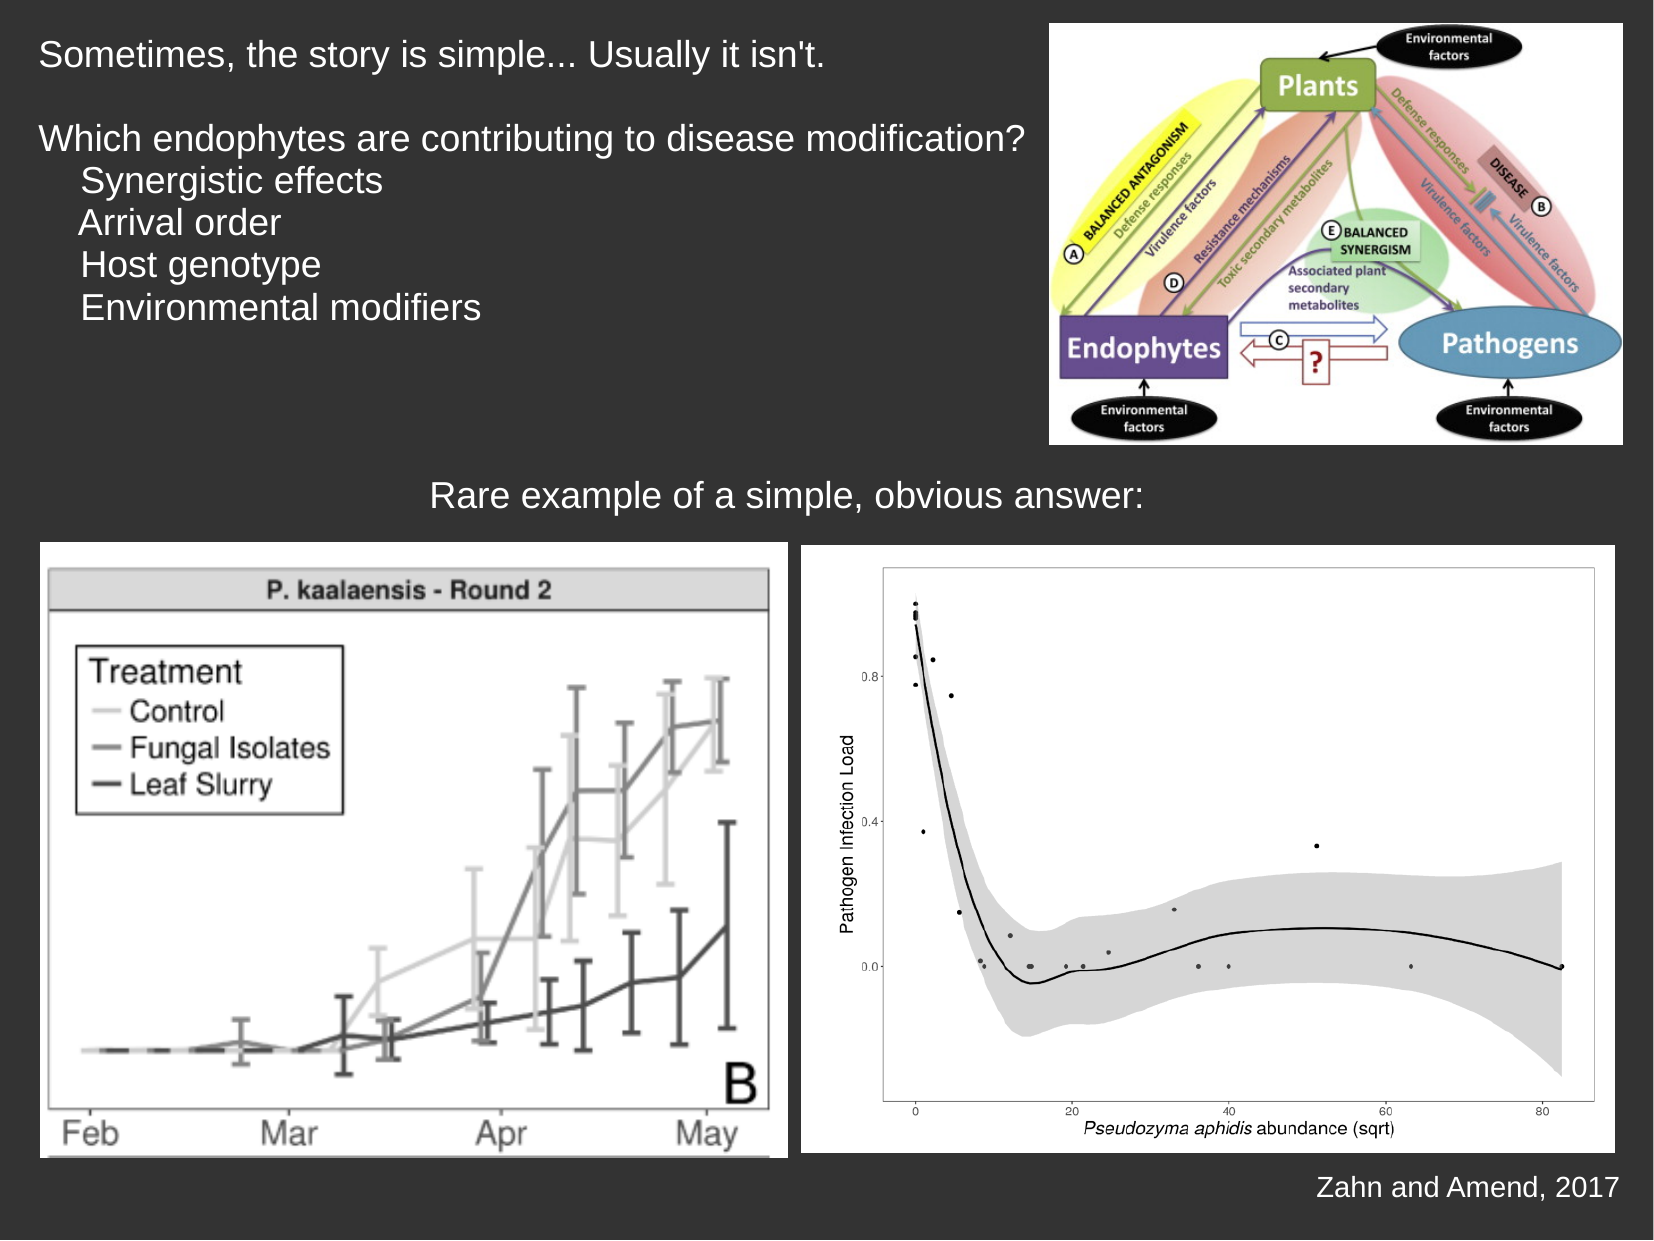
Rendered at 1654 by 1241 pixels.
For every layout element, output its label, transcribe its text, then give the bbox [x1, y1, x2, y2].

picture [1049, 23, 1623, 445]
picture [801, 545, 1615, 1153]
text_box Zahn and Amend, 2017 [1161, 1163, 1654, 1211]
text_box Rare example of a simple, obvious answer: [232, 467, 1342, 525]
picture [40, 542, 788, 1158]
text_box Sometimes, the story is simple... Usually it isn't. Which endophytes are contributing to disease modification? Synergistic effects Arrival order Host genotype Environmental modifiers [23, 26, 1049, 336]
